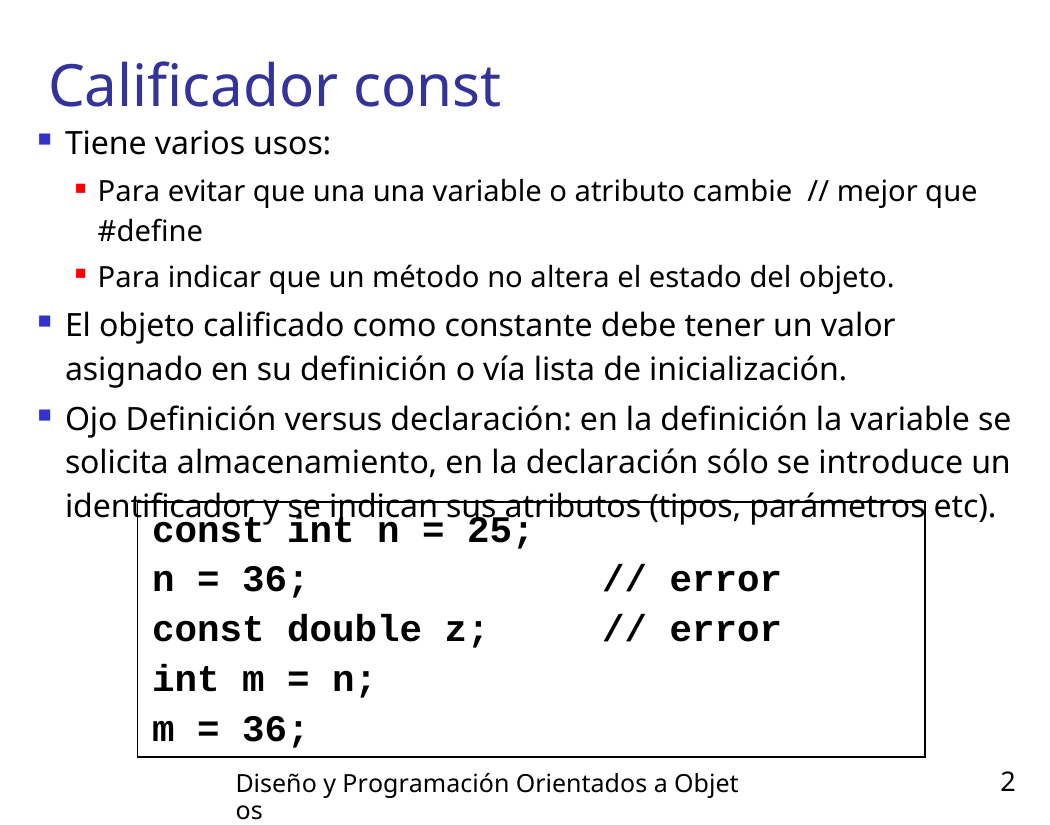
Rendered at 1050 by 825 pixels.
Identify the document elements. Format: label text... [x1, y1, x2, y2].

list Tiene varios usos: Para evitar que una una variable o atributo cambie // mejor que #define Para indicar que un método no altera el estado del objeto. El objeto calificado como constante debe tener un valor asignado en su definición o vía lista de inicialización. Ojo Definición versus declaración: en la definición la variable se solicita almacenamiento, en la declaración sólo se introduce un identificador y se indican sus atributos (tipos, parámetros etc). [37, 120, 1023, 533]
title Calificador const [37, 19, 1026, 129]
text_box const int n = 25; n = 36; // error const double z; // error int m = n; m = 36; [137, 533, 925, 758]
